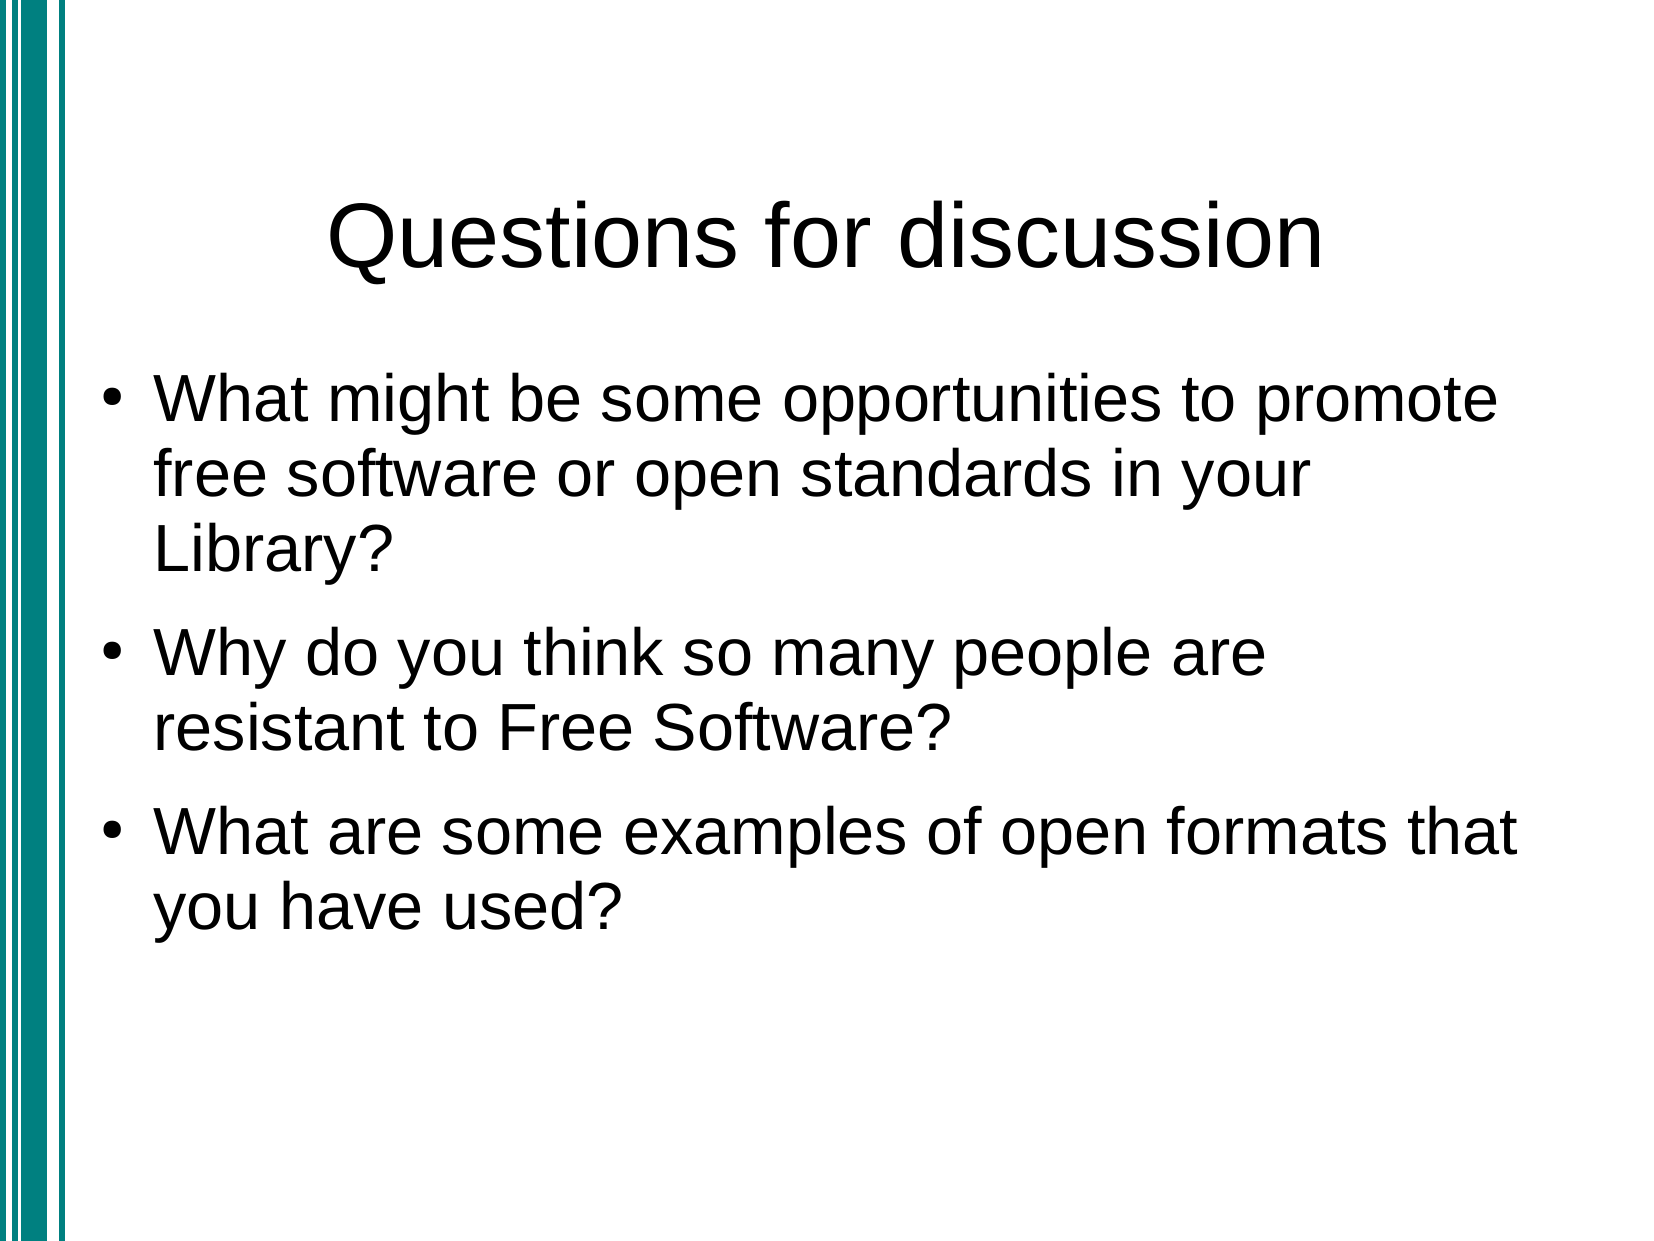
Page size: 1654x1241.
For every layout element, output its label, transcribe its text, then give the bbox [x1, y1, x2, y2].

list What might be some opportunities to promote free software or open standards in your Library? Why do you think so many people are resistant to Free Software? What are some examples of open formats that you have used? [82, 361, 1538, 1081]
title Questions for discussion [82, 132, 1571, 340]
